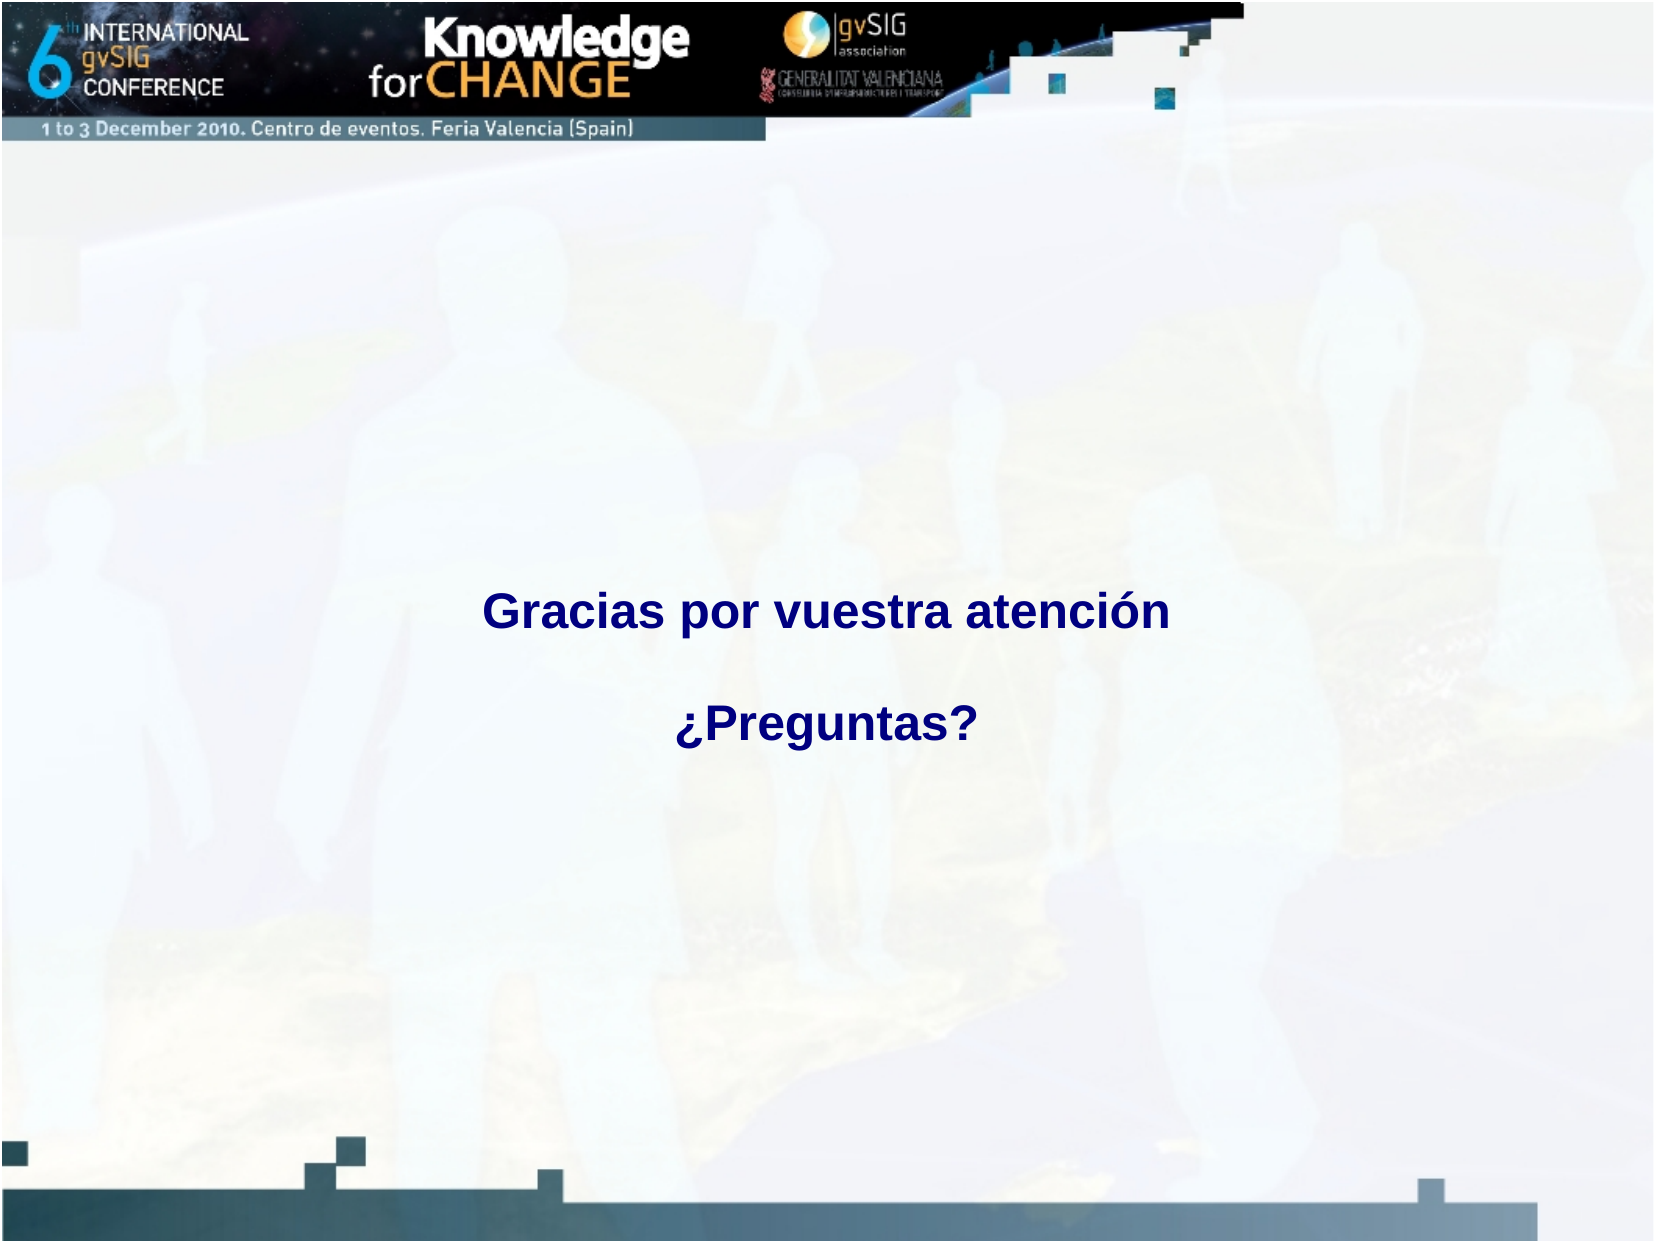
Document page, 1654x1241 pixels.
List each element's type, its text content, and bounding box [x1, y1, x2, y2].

text_box Gracias por vuestra atención ¿Preguntas? [29, 575, 1625, 762]
picture [2, 2, 1654, 1241]
